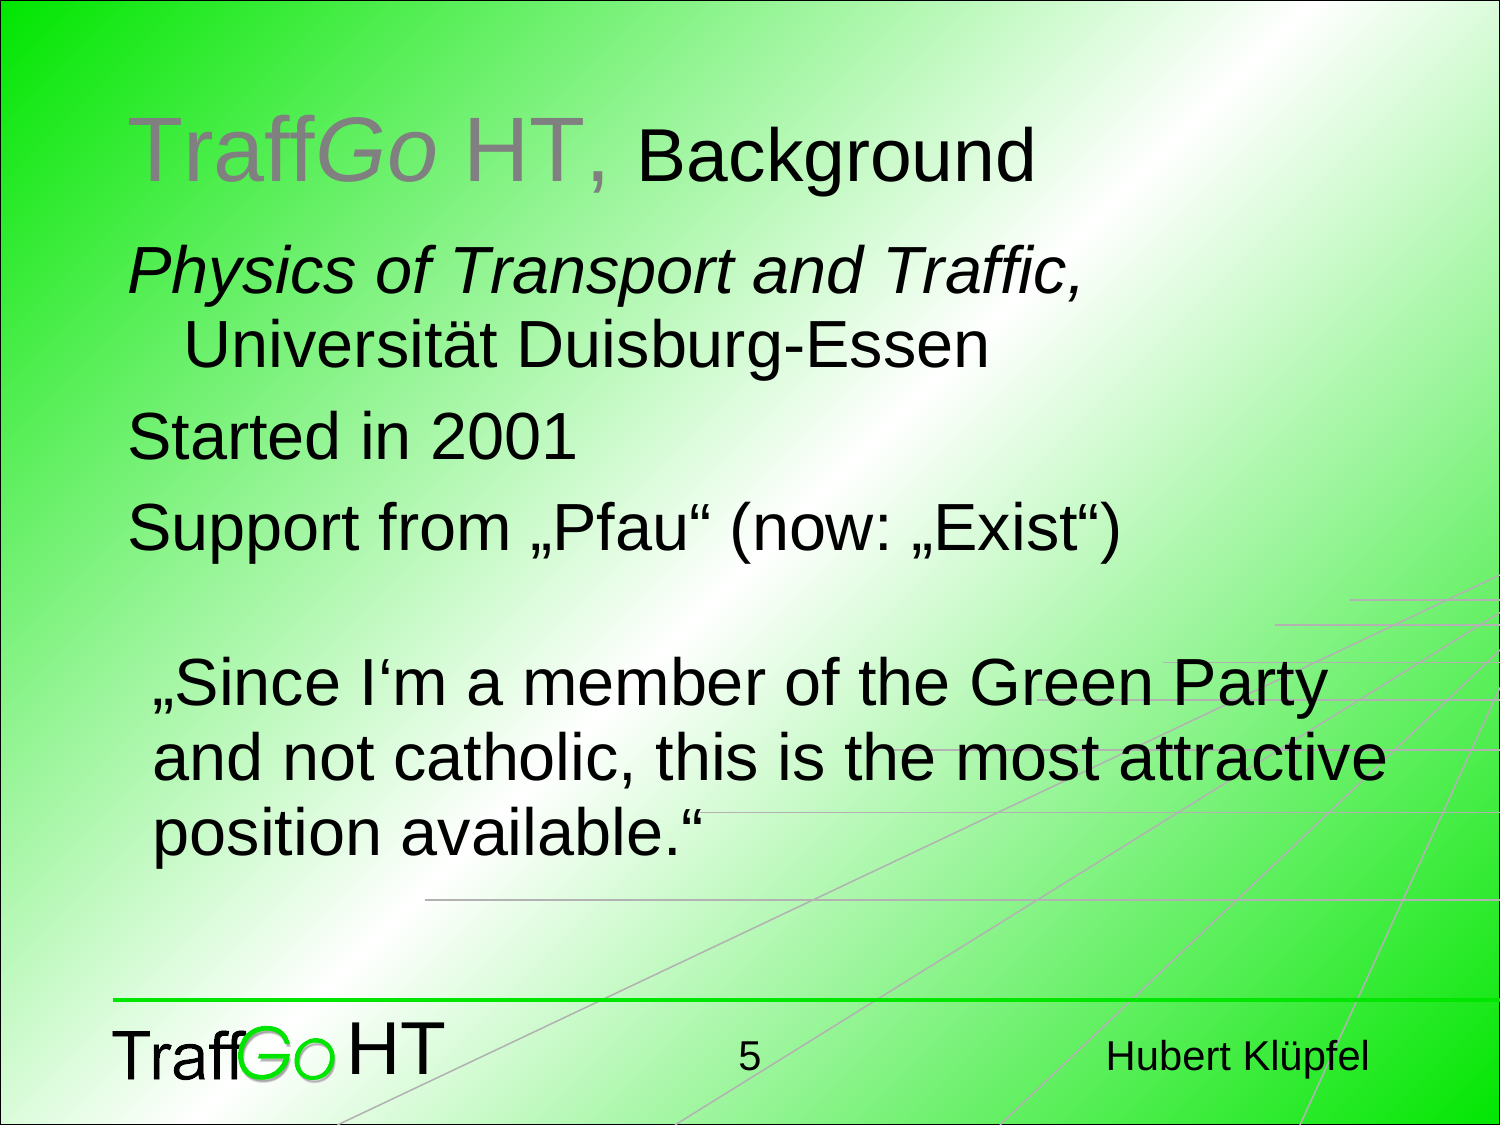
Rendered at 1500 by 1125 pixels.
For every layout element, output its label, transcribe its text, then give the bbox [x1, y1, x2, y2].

title TraffGo HT, Background [112, 87, 1388, 213]
picture [112, 1024, 338, 1085]
text_box „Since I‘m a member of the Green Party and not catholic, this is the most attractive position available.“ [137, 637, 1413, 907]
list Physics of Transport and Traffic, Universität Duisburg-Essen Started in 2001 Support from „Pfau“ (now: „Exist“) [112, 224, 1388, 638]
